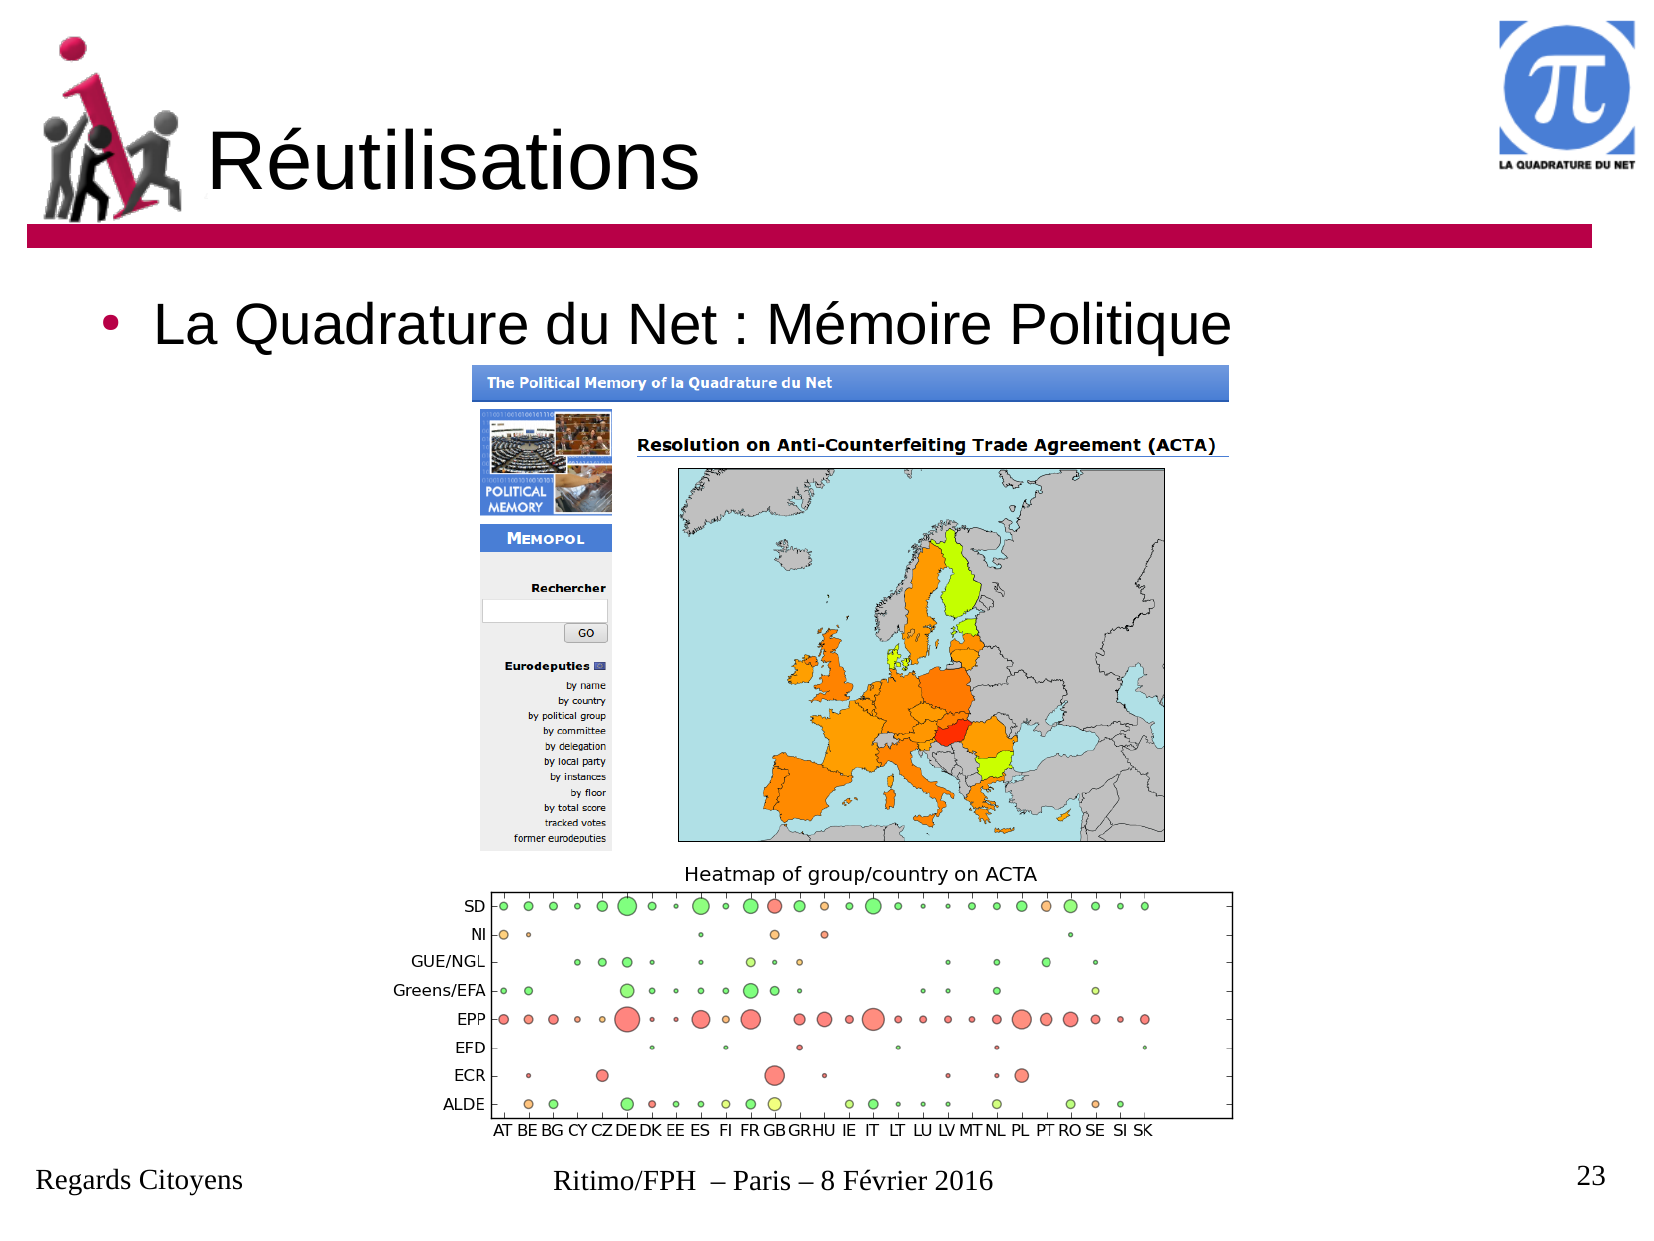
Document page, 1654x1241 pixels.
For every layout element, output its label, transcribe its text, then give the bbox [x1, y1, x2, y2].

picture [1493, 13, 1642, 176]
picture [472, 365, 1229, 851]
list La Quadrature du Net : Mémoire Politique [82, 291, 1613, 1111]
picture [27, 31, 208, 224]
picture [383, 856, 1240, 1145]
title Réutilisations [206, 64, 1595, 258]
